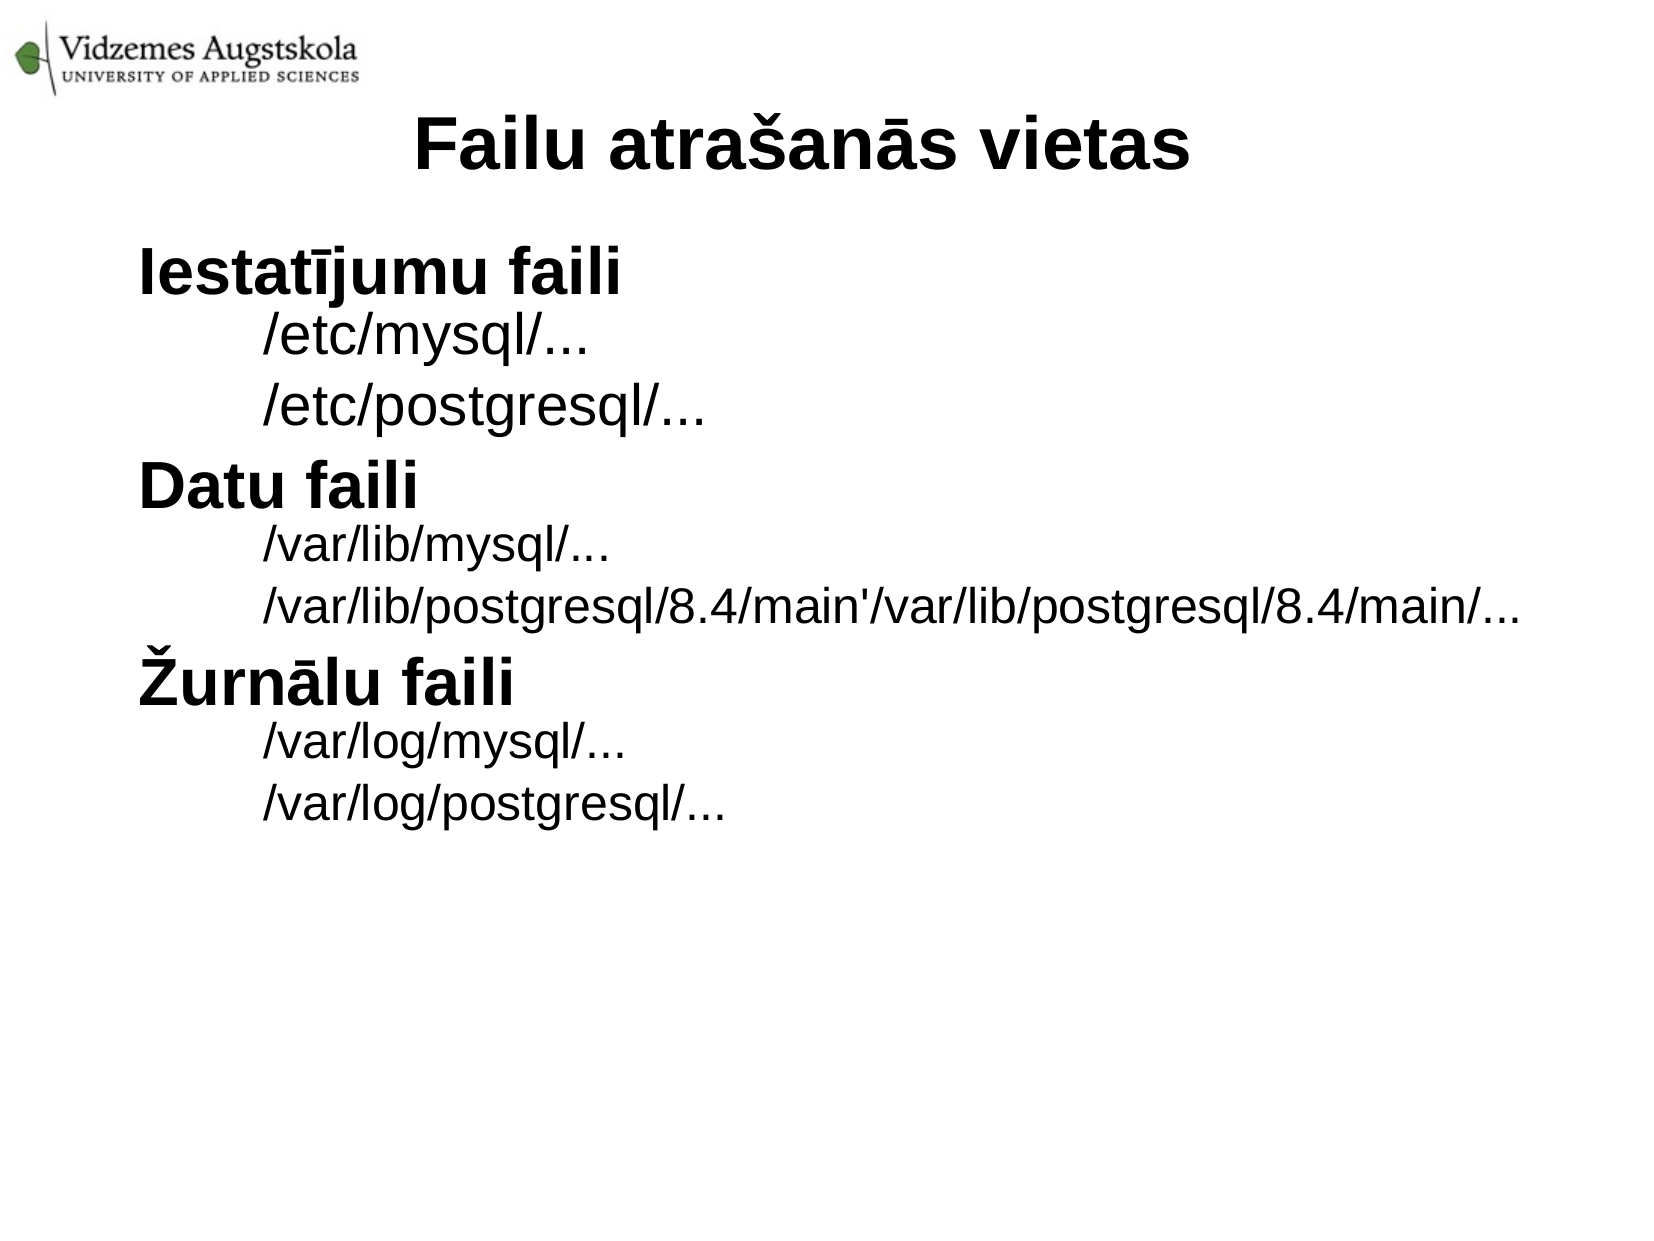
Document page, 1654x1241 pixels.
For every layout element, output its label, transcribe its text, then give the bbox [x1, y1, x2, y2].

title Failu atrašanās vietas [94, 103, 1512, 188]
picture [5, 2, 368, 113]
list Iestatījumu faili /etc/mysql/... /etc/postgresql/... Datu faili /var/lib/mysql/... /var/lib/postgresql/8.4/main'/var/lib/postgresql/8.4/main/... Žurnālu faili /var/log/mysql/... /var/log/postgresql/... [82, 236, 1569, 1107]
